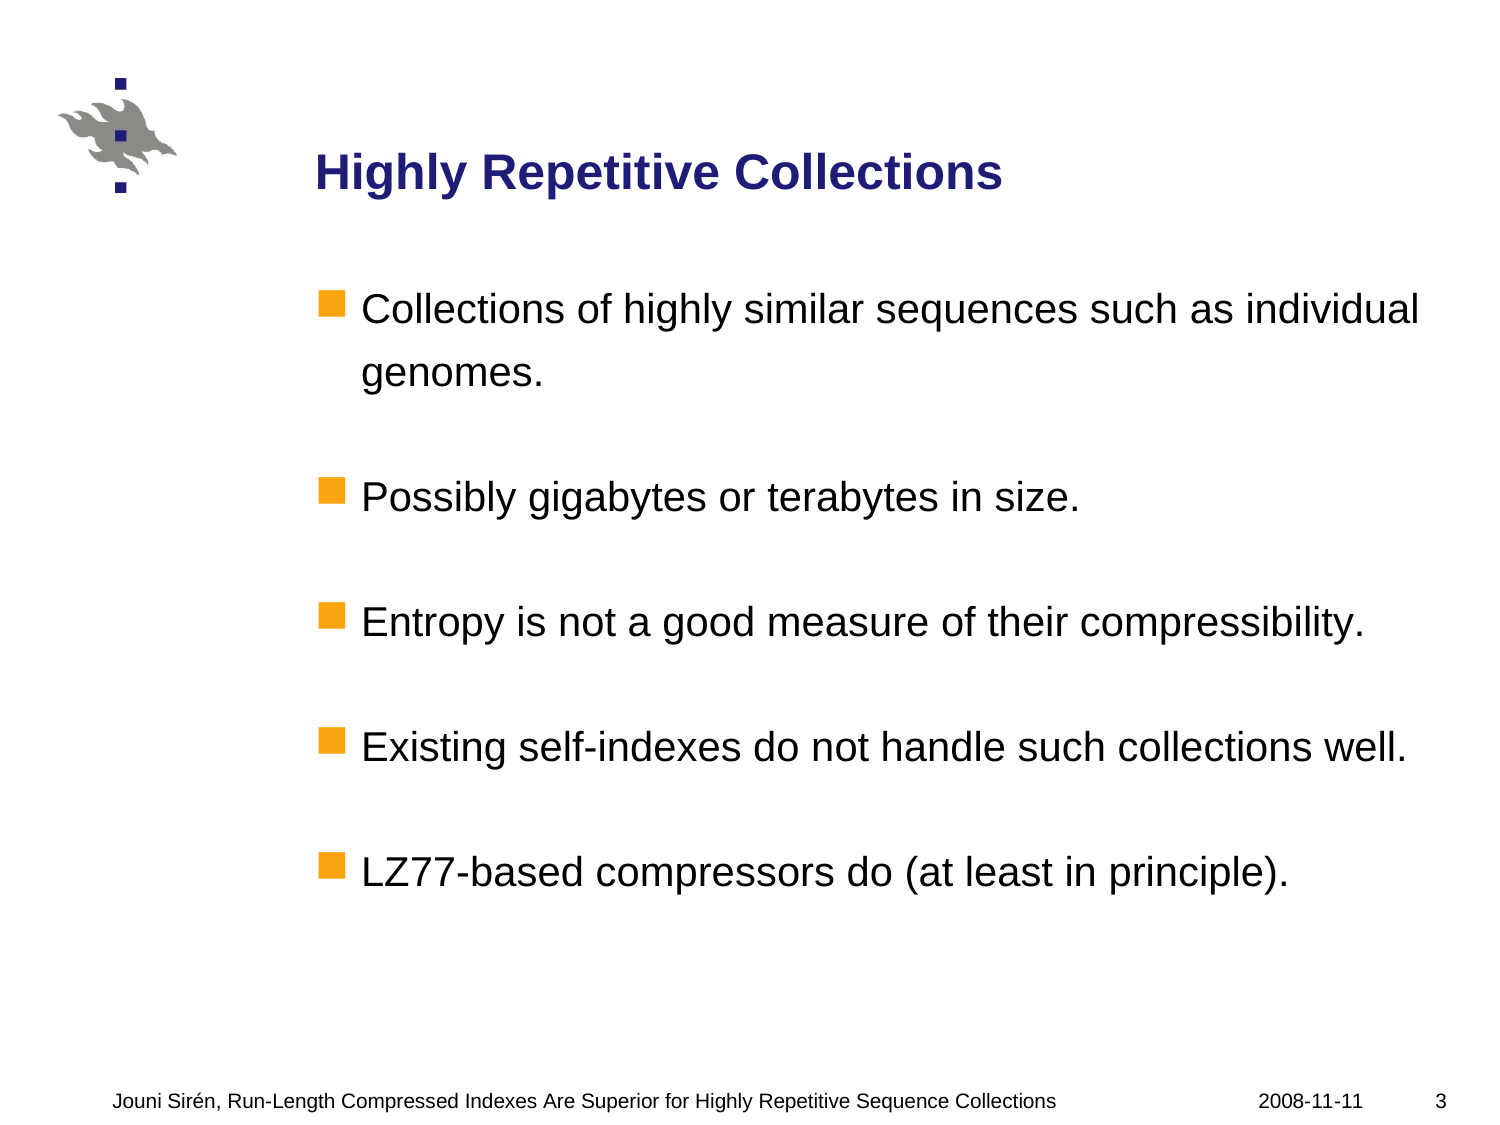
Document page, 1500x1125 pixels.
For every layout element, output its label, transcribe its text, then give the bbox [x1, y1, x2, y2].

picture [57, 78, 177, 193]
title Highly Repetitive Collections [299, 24, 1450, 209]
list Collections of highly similar sequences such as individual genomes. Possibly gigabytes or terabytes in size. Entropy is not a good measure of their compressibility. Existing self-indexes do not handle such collections well. LZ77-based compressors do (at least in principle). [299, 262, 1450, 1076]
